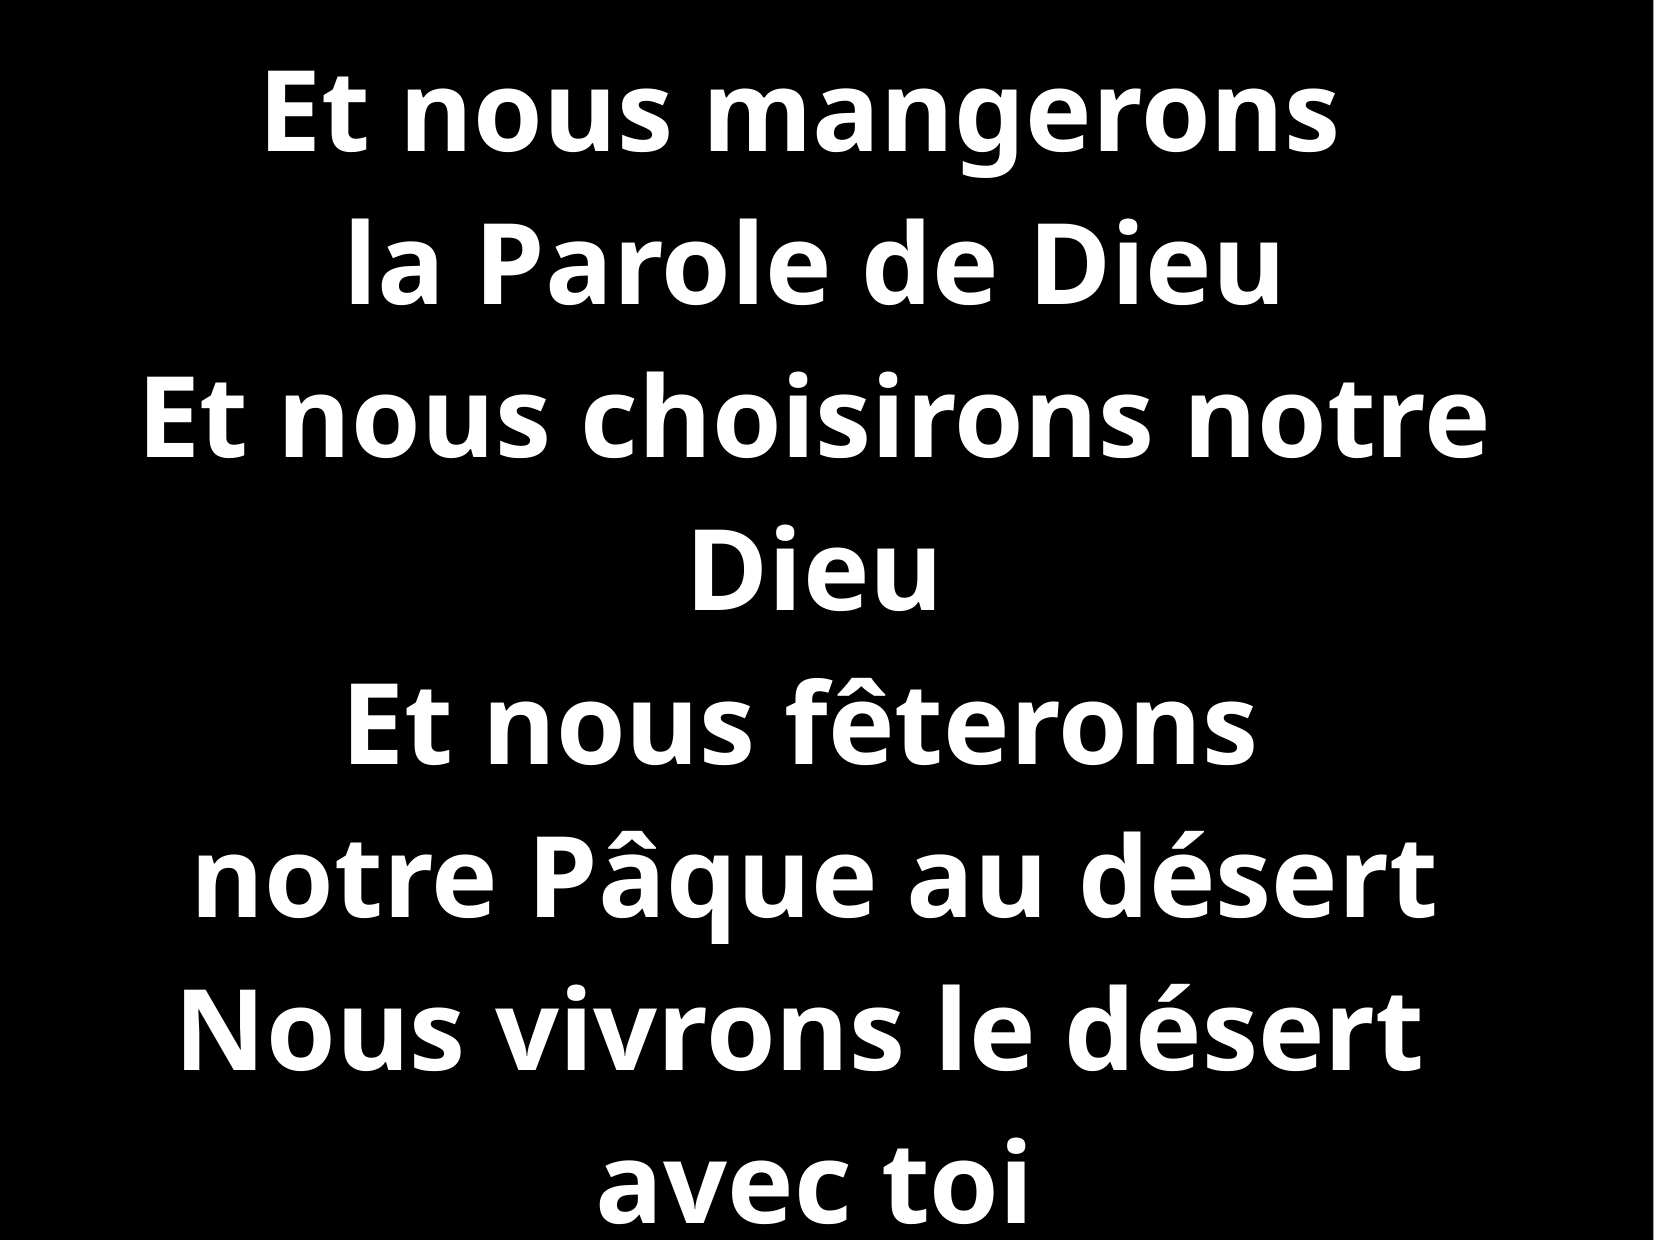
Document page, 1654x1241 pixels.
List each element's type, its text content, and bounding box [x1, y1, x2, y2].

text_box Et nous mangerons la Parole de Dieu Et nous choisirons notre Dieu Et nous fêterons notre Pâque au désert Nous vivrons le désert avec toi [0, 23, 1630, 1241]
